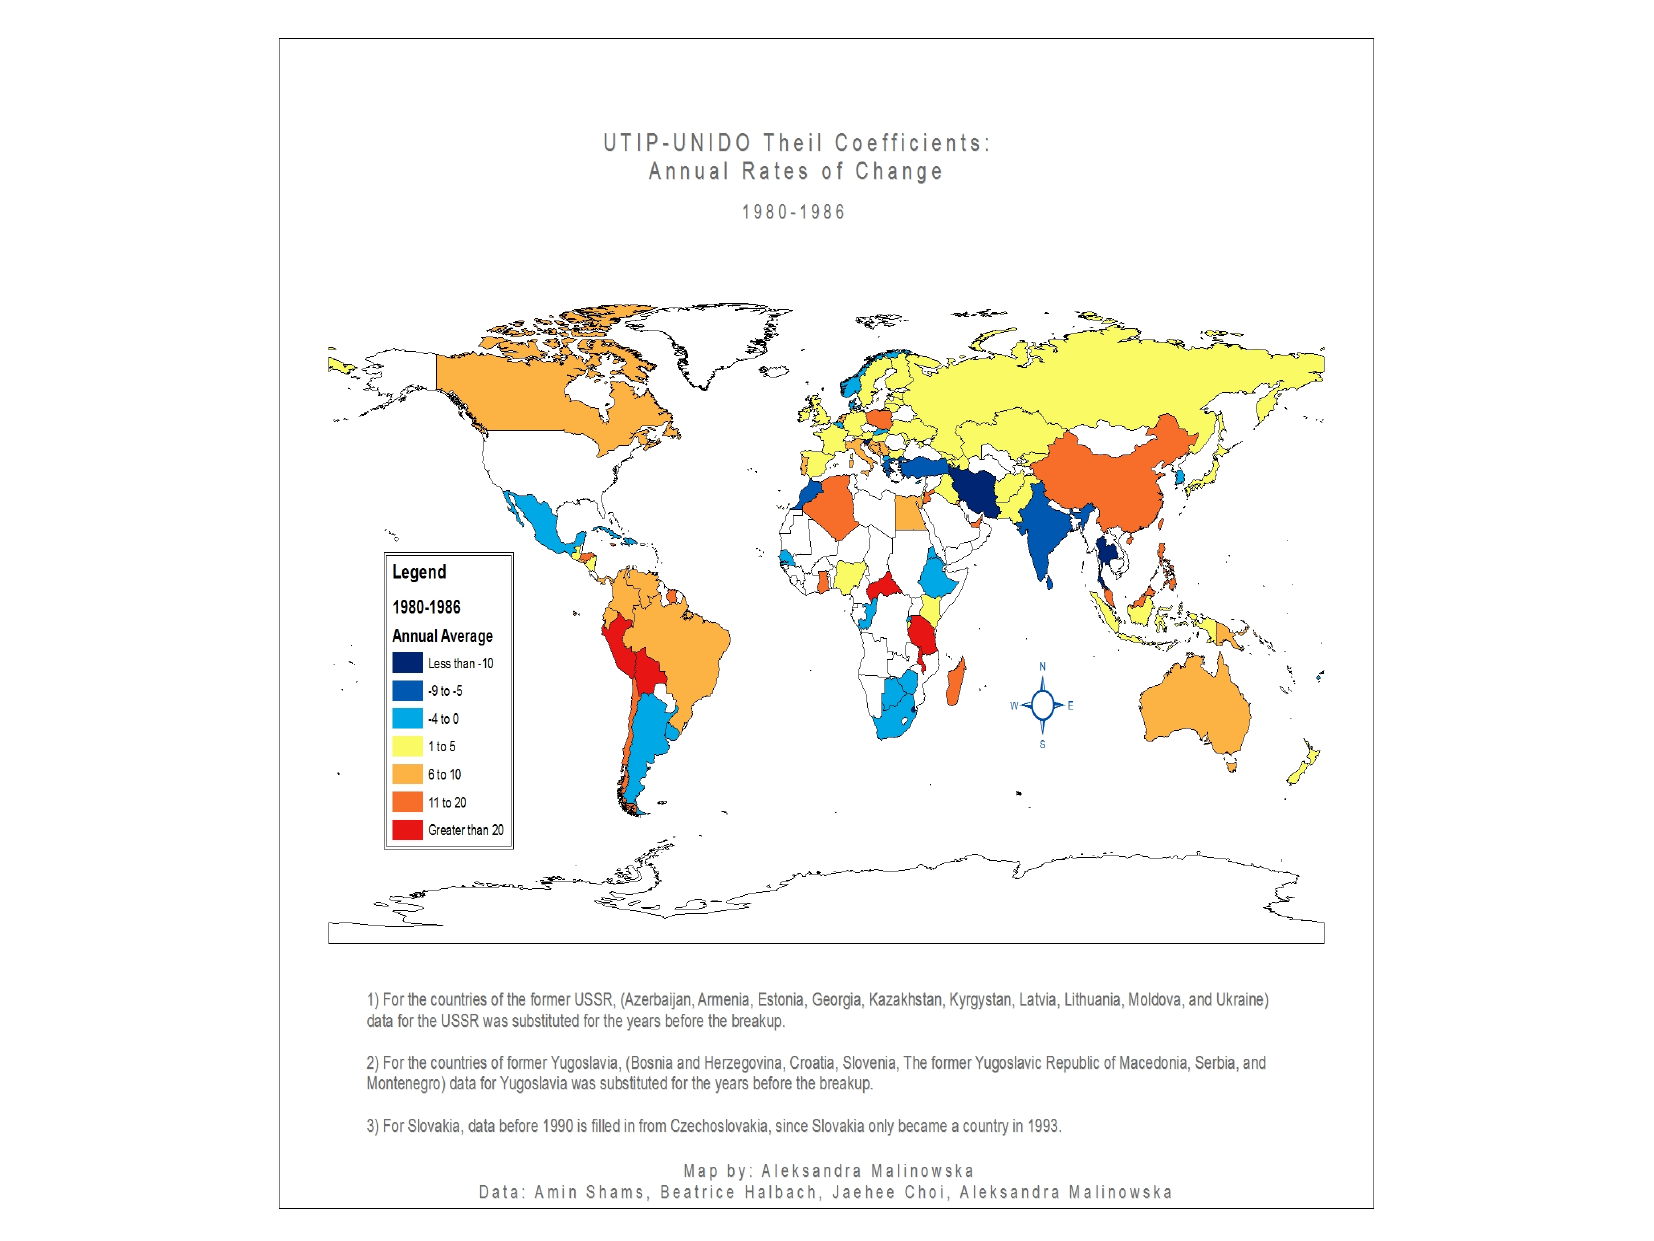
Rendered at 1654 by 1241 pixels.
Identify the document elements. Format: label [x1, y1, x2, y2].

picture [225, 0, 1429, 1241]
